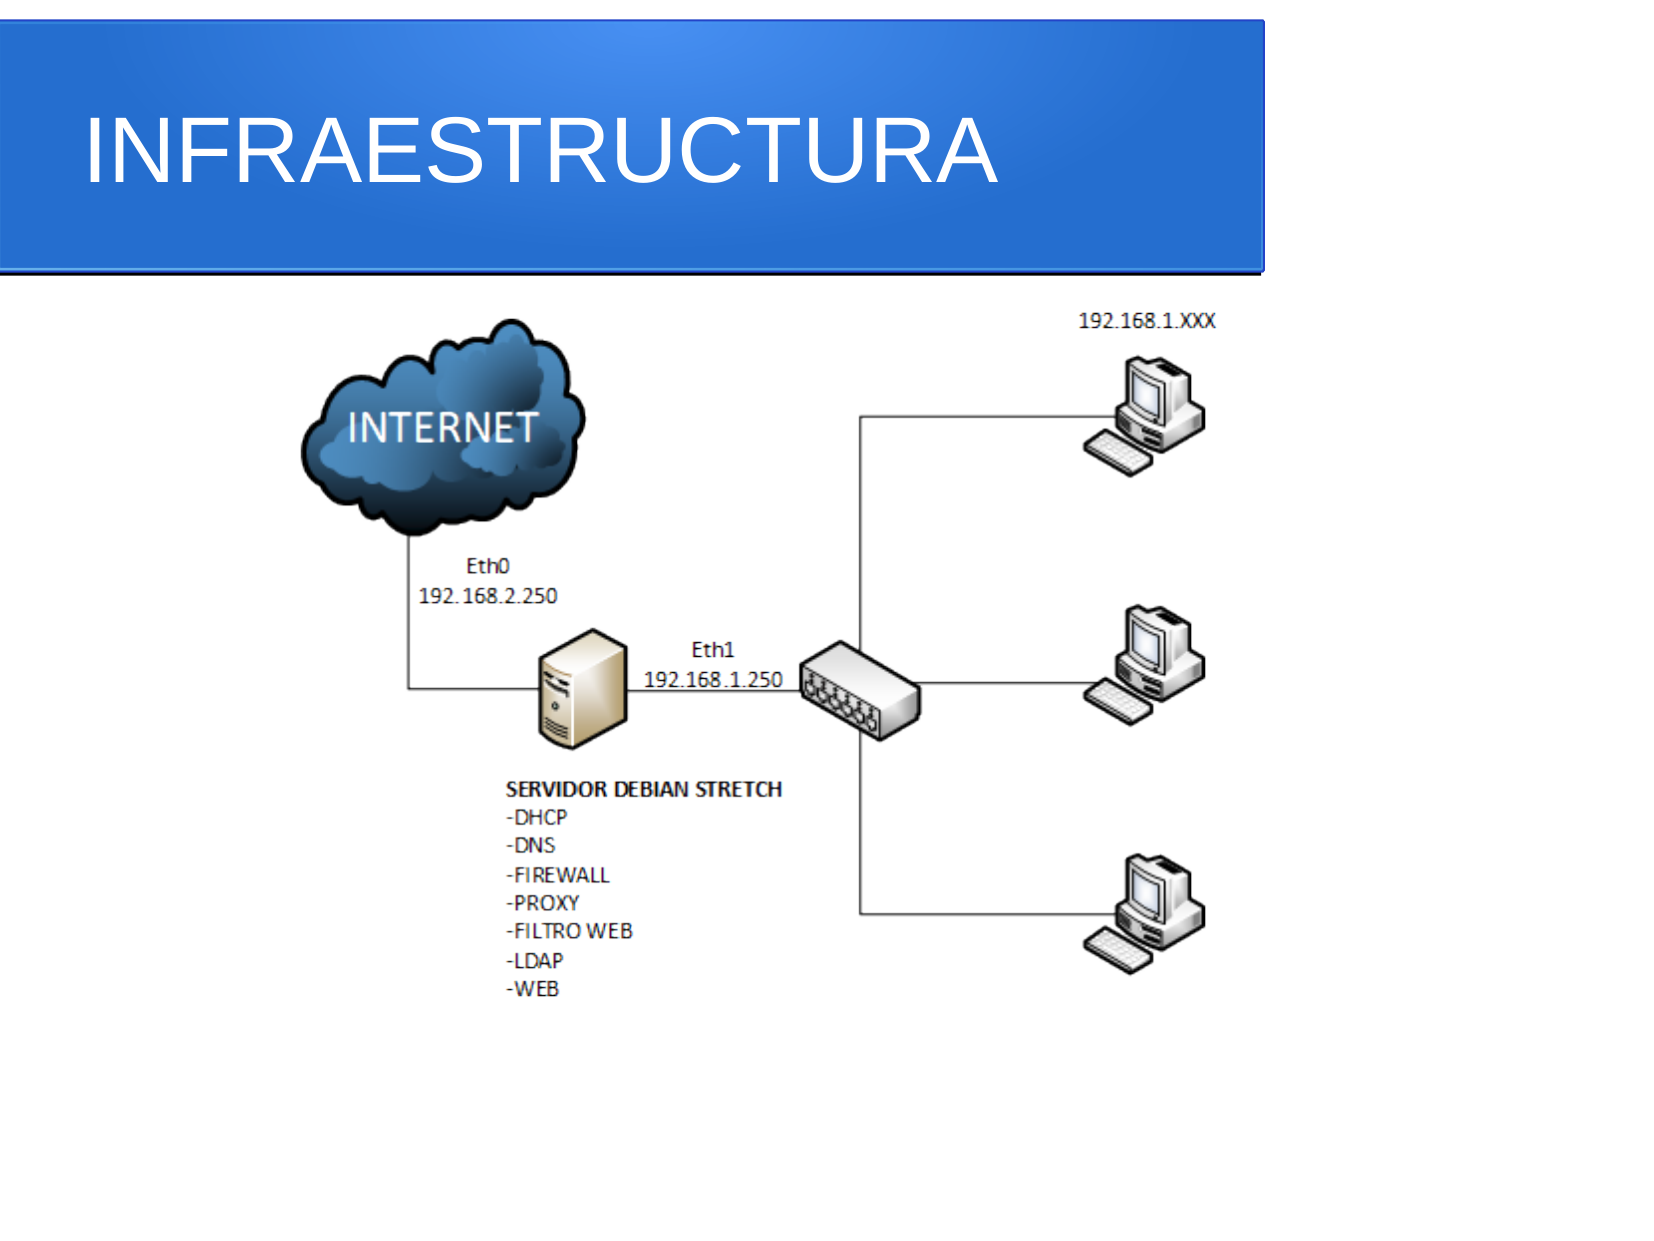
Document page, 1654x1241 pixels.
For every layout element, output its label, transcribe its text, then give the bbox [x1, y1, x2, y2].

picture [299, 299, 1234, 1019]
title INFRAESTRUCTURA [82, 47, 1235, 252]
